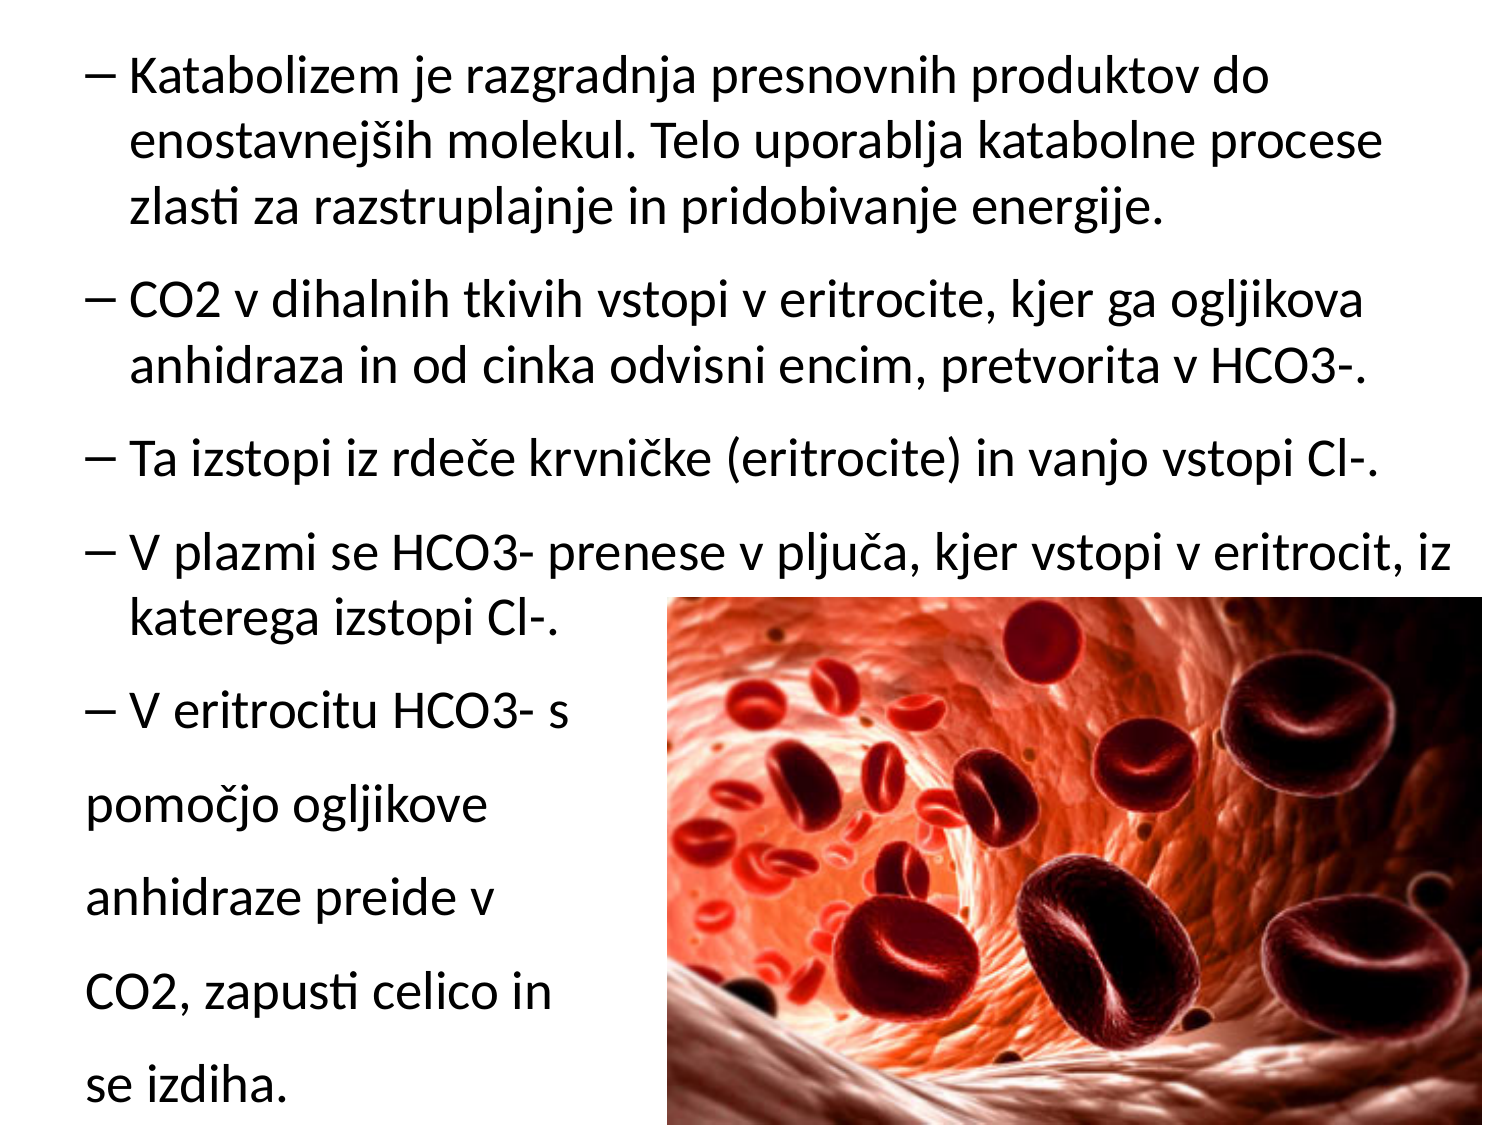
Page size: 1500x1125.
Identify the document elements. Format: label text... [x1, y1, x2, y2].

picture [667, 597, 1482, 1125]
list Katabolizem je razgradnja presnovnih produktov do enostavnejših molekul. Telo uporablja katabolne procese zlasti za razstruplajnje in pridobivanje energije. CO2 v dihalnih tkivih vstopi v eritrocite, kjer ga ogljikova anhidraza in od cinka odvisni encim, pretvorita v HCO3-. Ta izstopi iz rdeče krvničke (eritrocite) in vanjo vstopi Cl-. V plazmi se HCO3- prenese v pljuča, kjer vstopi v eritrocit, iz katerega izstopi Cl-. V eritrocitu HCO3- s pomočjo ogljikove anhidraze preide v CO2, zapusti celico in se izdiha. [0, 30, 1500, 1125]
